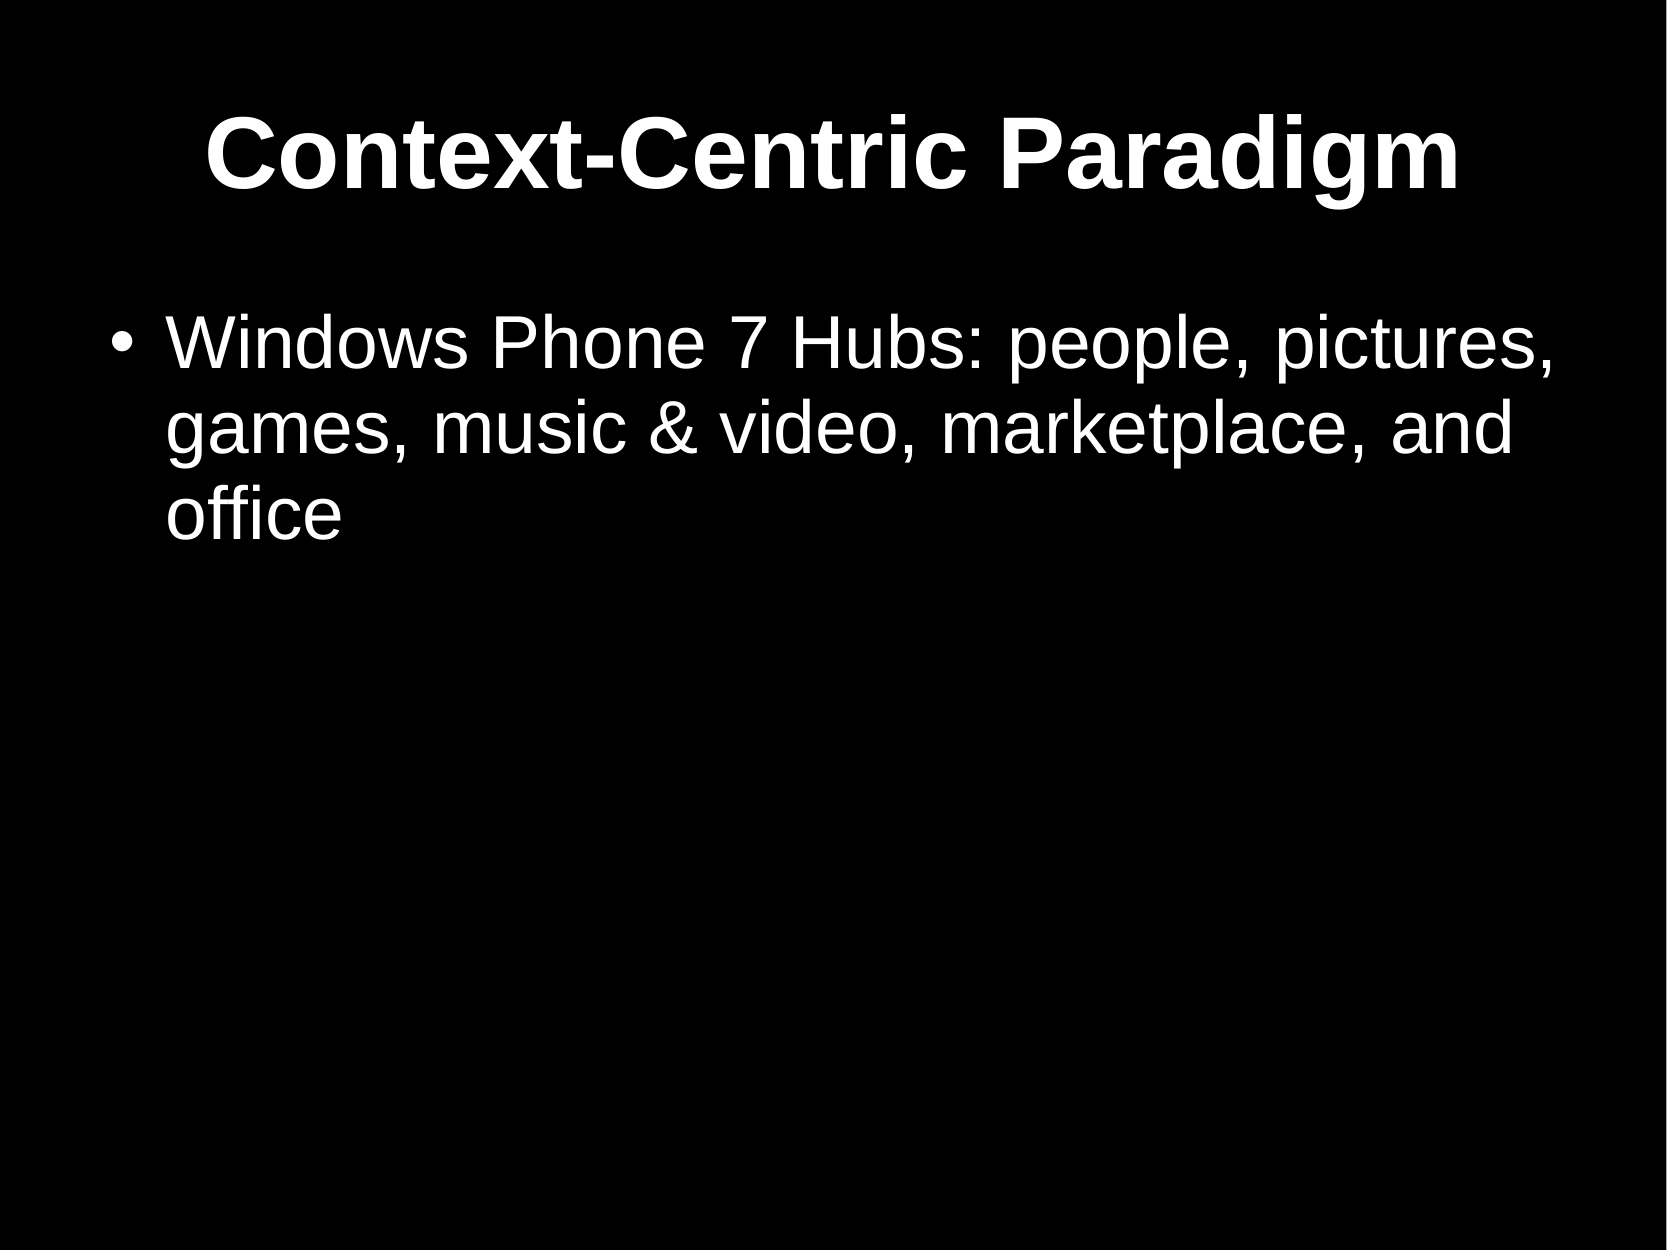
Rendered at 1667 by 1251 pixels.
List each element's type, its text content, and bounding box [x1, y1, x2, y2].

text_box Context-Centric Paradigm [90, 95, 1577, 213]
text_box Windows Phone 7 Hubs: people, pictures, games, music & video, marketplace, and office [90, 299, 1577, 642]
